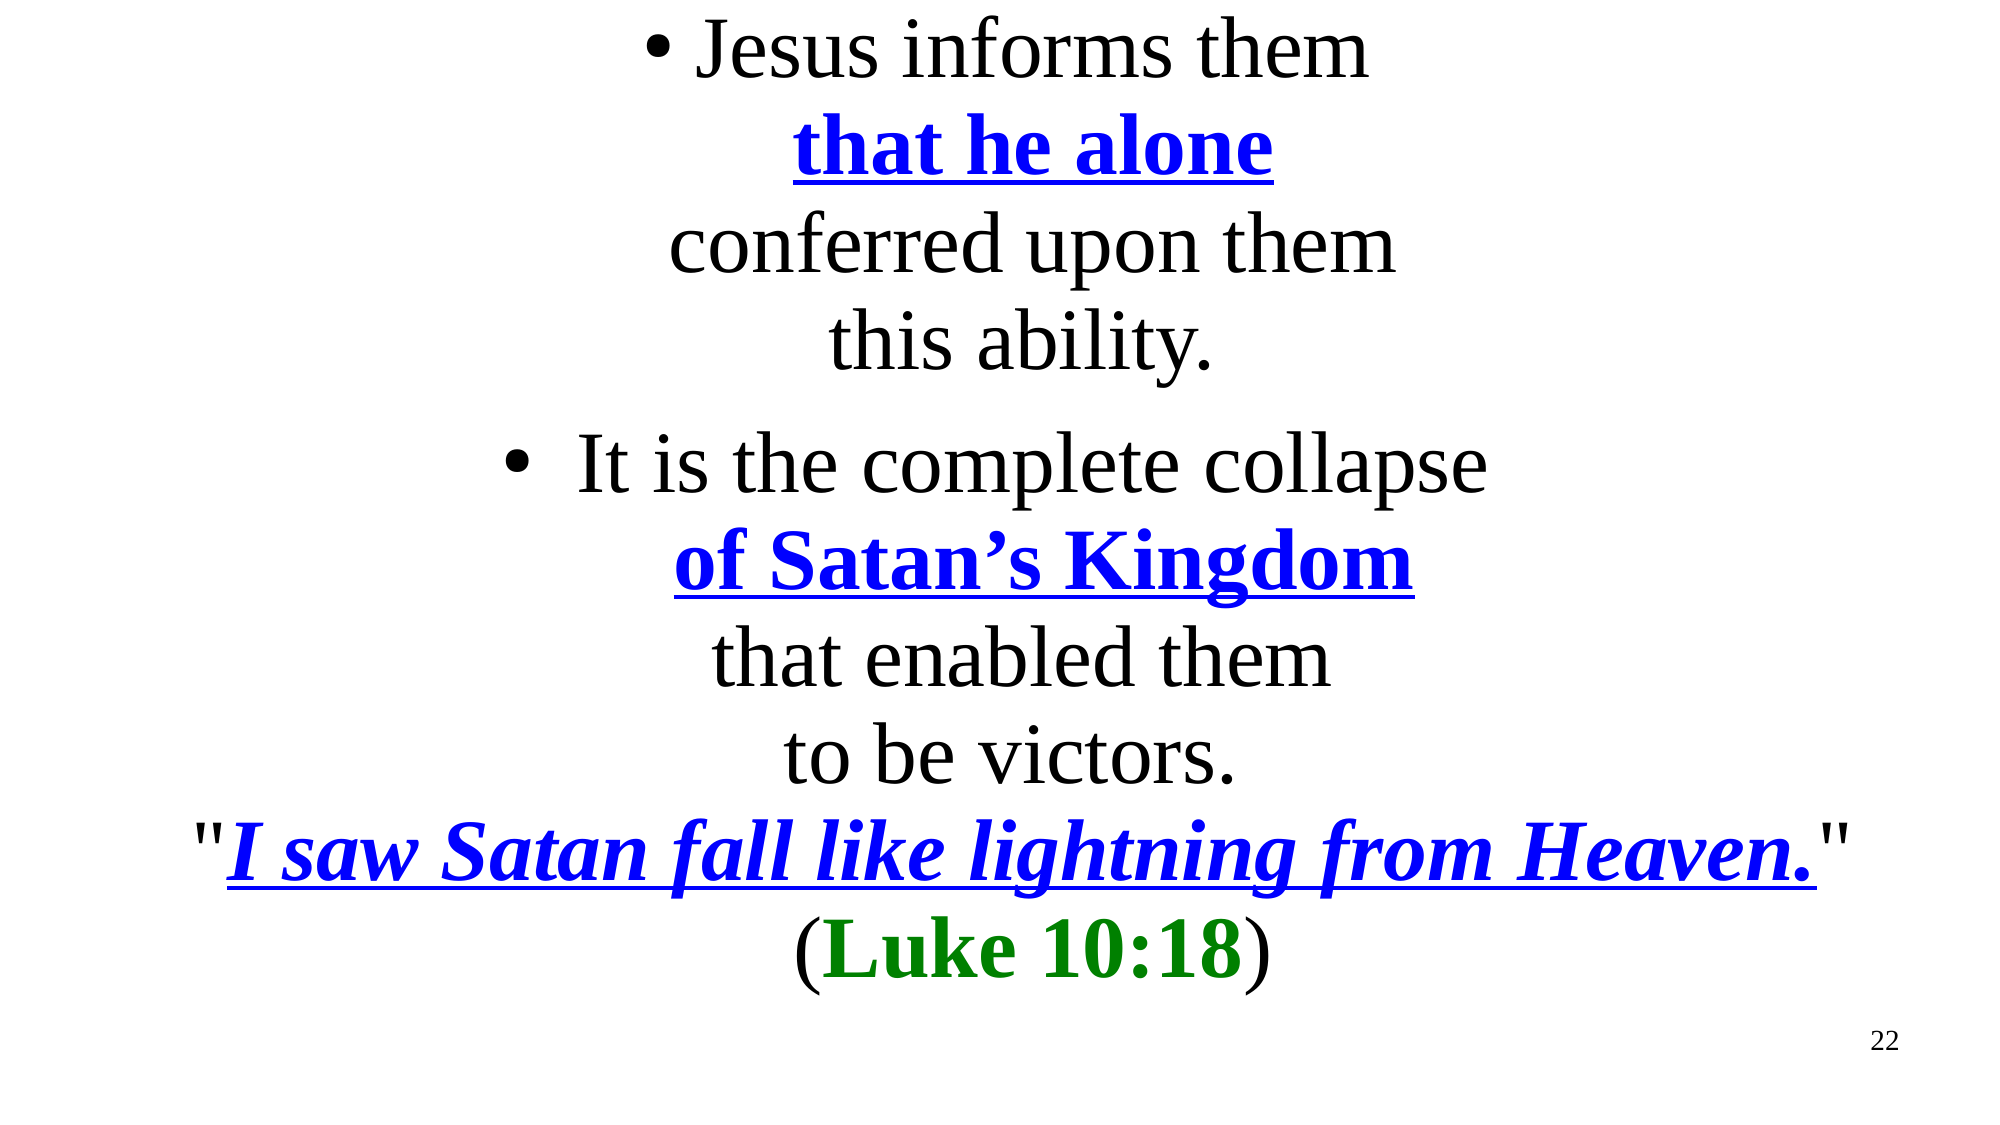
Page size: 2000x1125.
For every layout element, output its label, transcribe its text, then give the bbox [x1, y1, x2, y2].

list Jesus informs them that he alone conferred upon them this ability. It is the complete collapse of Satan’s Kingdom that enabled them to be victors. "I saw Satan fall like lightning from Heaven." (Luke 10:18) [0, 0, 1996, 1123]
